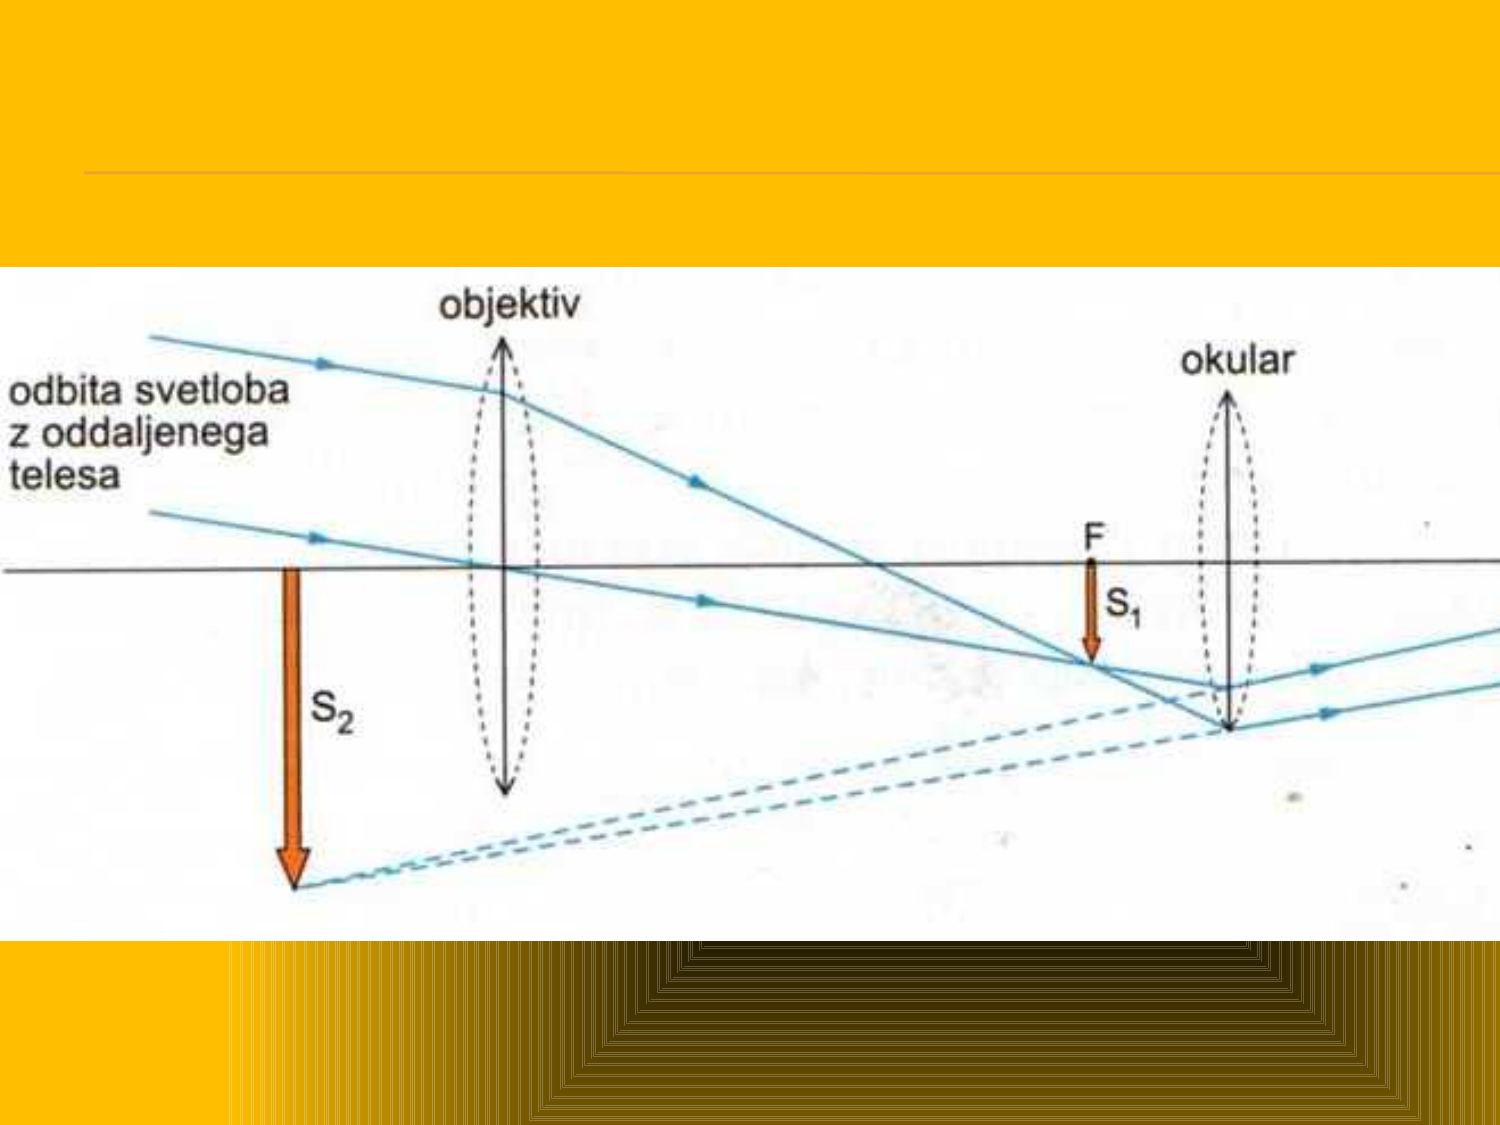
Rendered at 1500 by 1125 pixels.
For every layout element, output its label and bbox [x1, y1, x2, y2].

picture [0, 267, 1500, 941]
